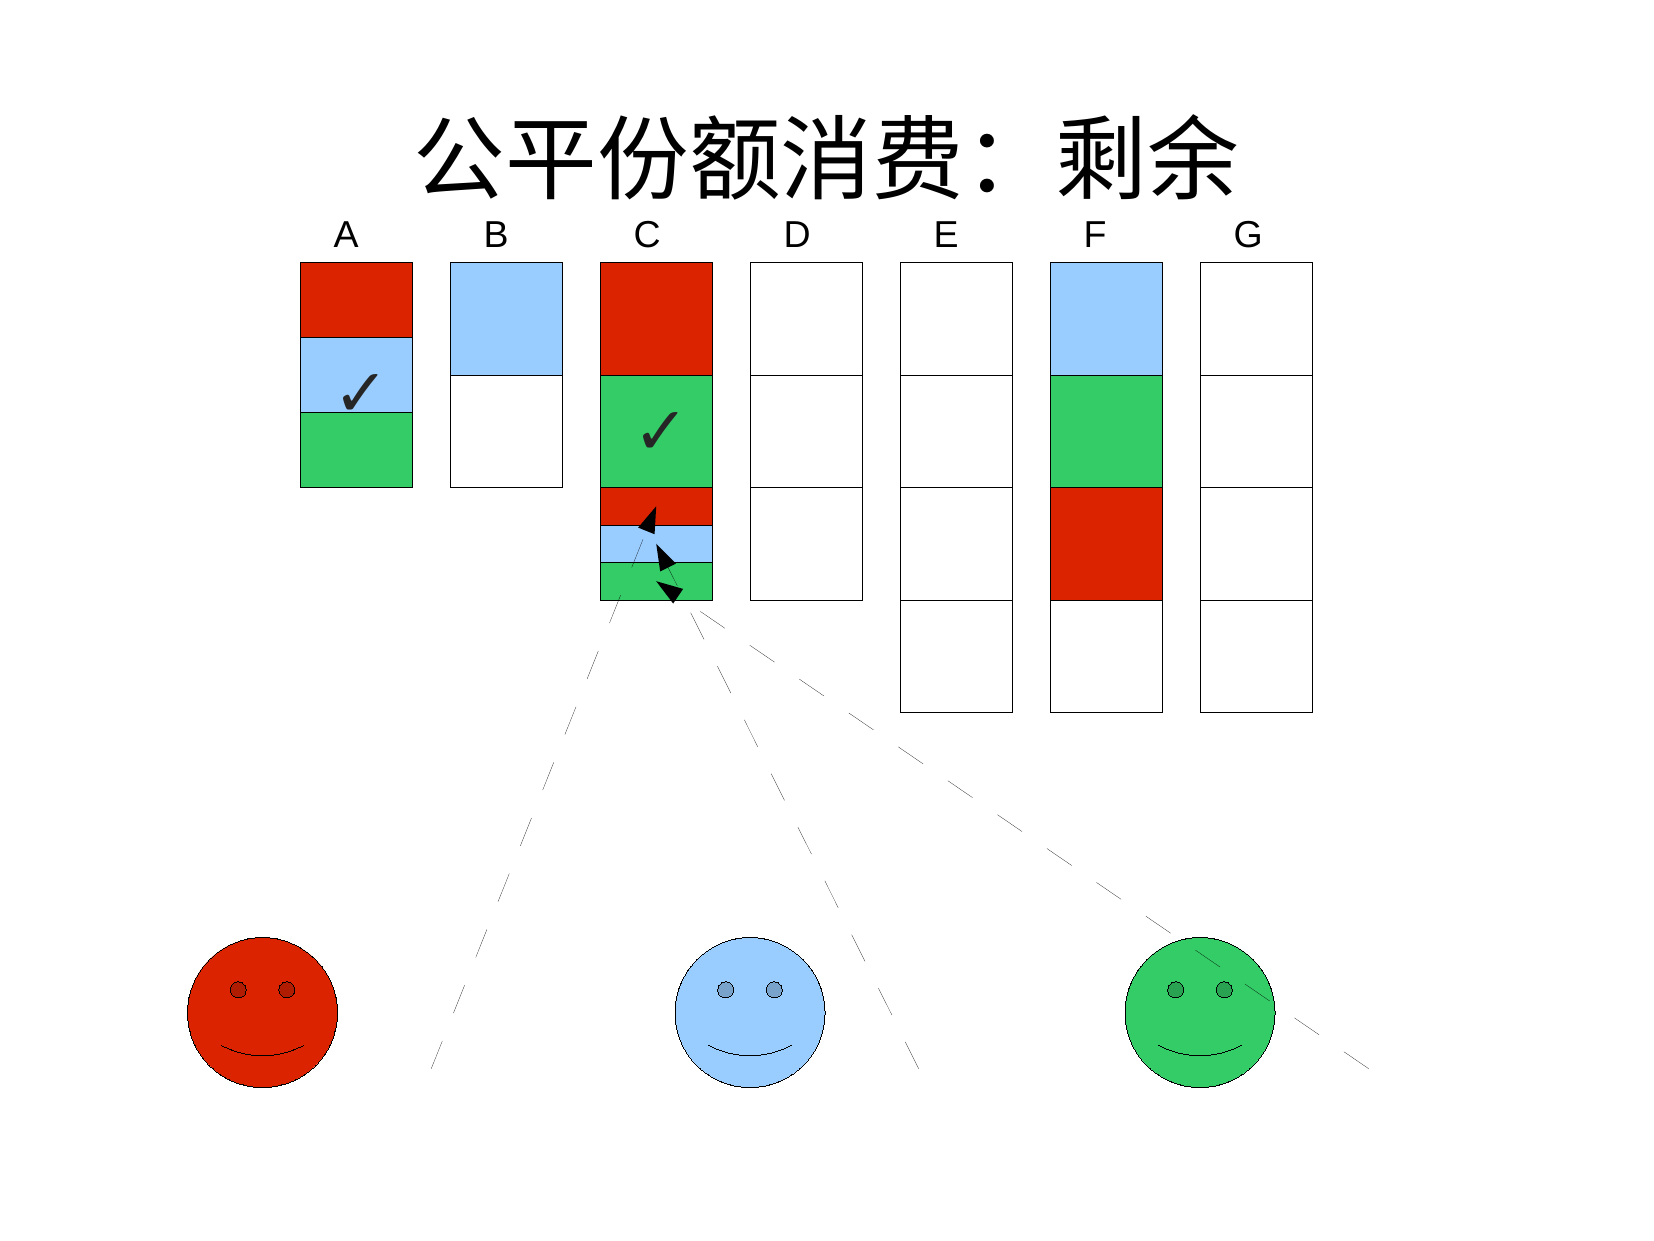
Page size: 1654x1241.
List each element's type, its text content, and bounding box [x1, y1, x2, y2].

text_box A [318, 206, 376, 264]
text_box G [1218, 205, 1276, 263]
text_box [675, 937, 826, 1088]
text_box [900, 262, 1013, 713]
text_box ✓ [318, 337, 413, 431]
text_box B [468, 206, 526, 264]
text_box ✓ [618, 376, 713, 469]
text_box C [618, 205, 675, 263]
text_box [1050, 262, 1163, 713]
title 公平份额消费：剩余 [82, 49, 1571, 257]
text_box E [918, 206, 975, 264]
text_box [1200, 262, 1313, 713]
text_box [1125, 937, 1276, 1088]
text_box [187, 937, 338, 1088]
text_box [750, 262, 863, 601]
text_box D [768, 205, 826, 263]
text_box [600, 262, 713, 601]
text_box [300, 262, 413, 488]
text_box [450, 262, 563, 488]
text_box F [1068, 206, 1126, 264]
